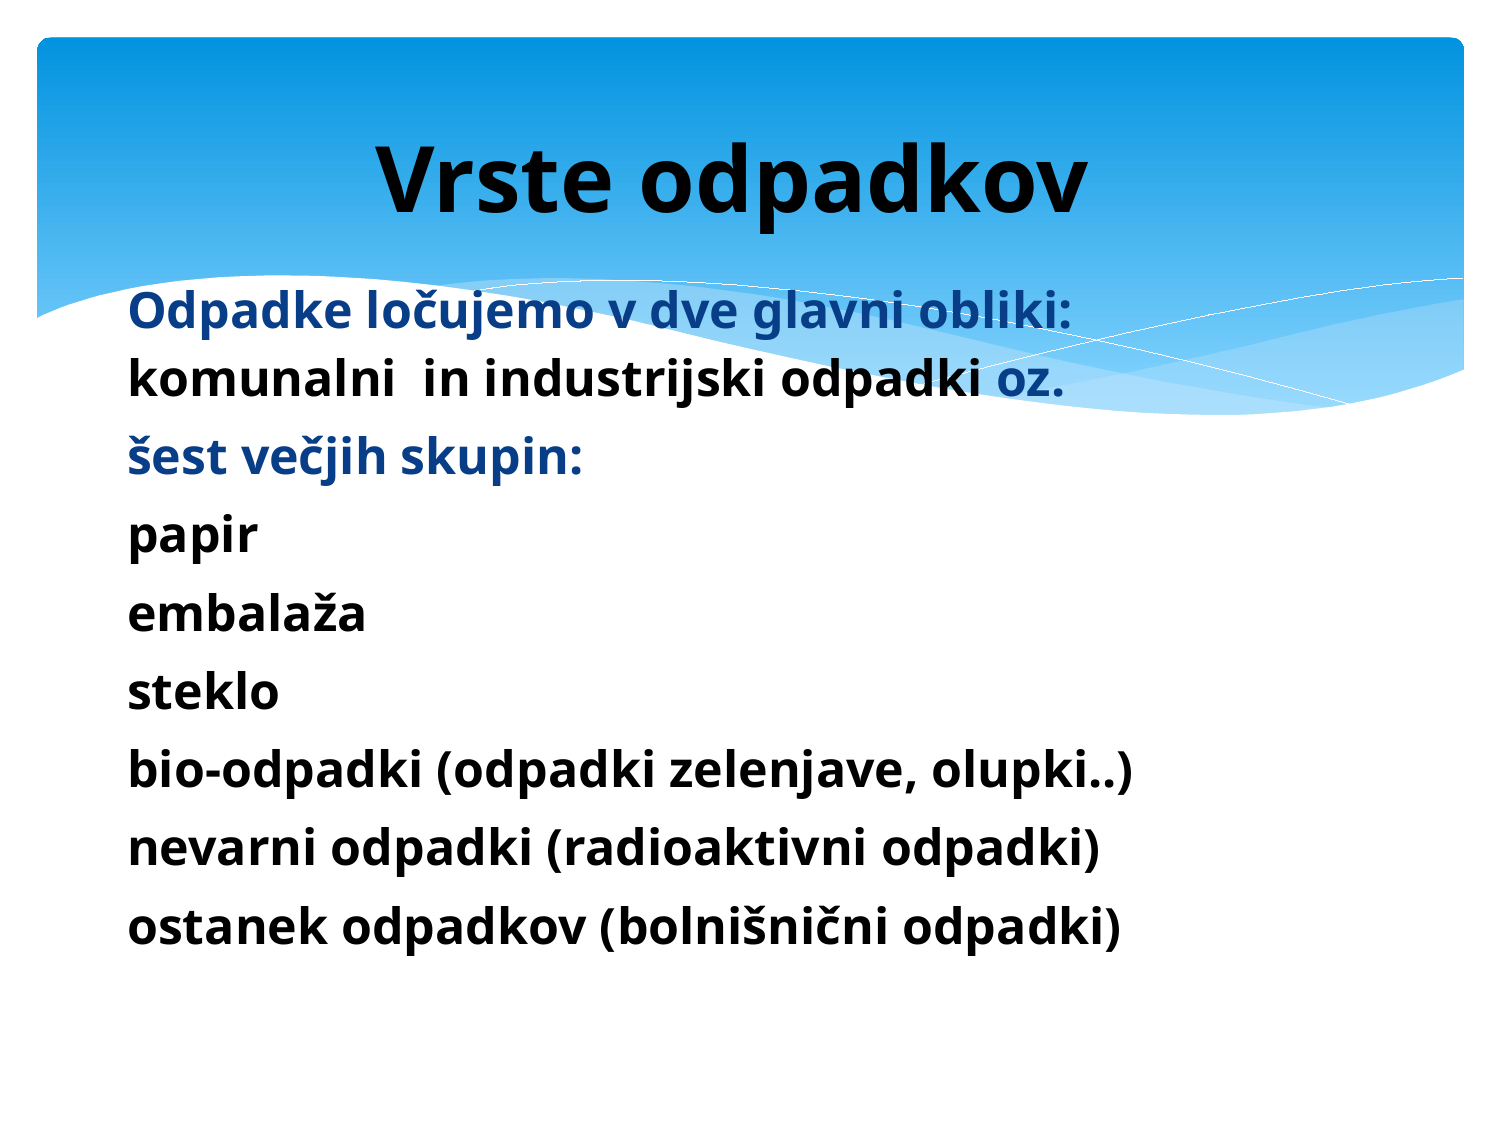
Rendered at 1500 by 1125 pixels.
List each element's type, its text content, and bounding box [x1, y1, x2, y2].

title Vrste odpadkov [53, 78, 1412, 273]
list Odpadke ločujemo v dve glavni obliki: komunalni in industrijski odpadki oz. šest večjih skupin: papir embalaža steklo bio-odpadki (odpadki zelenjave, olupki..) nevarni odpadki (radioaktivni odpadki) ostanek odpadkov (bolnišnični odpadki) [112, 273, 1328, 976]
